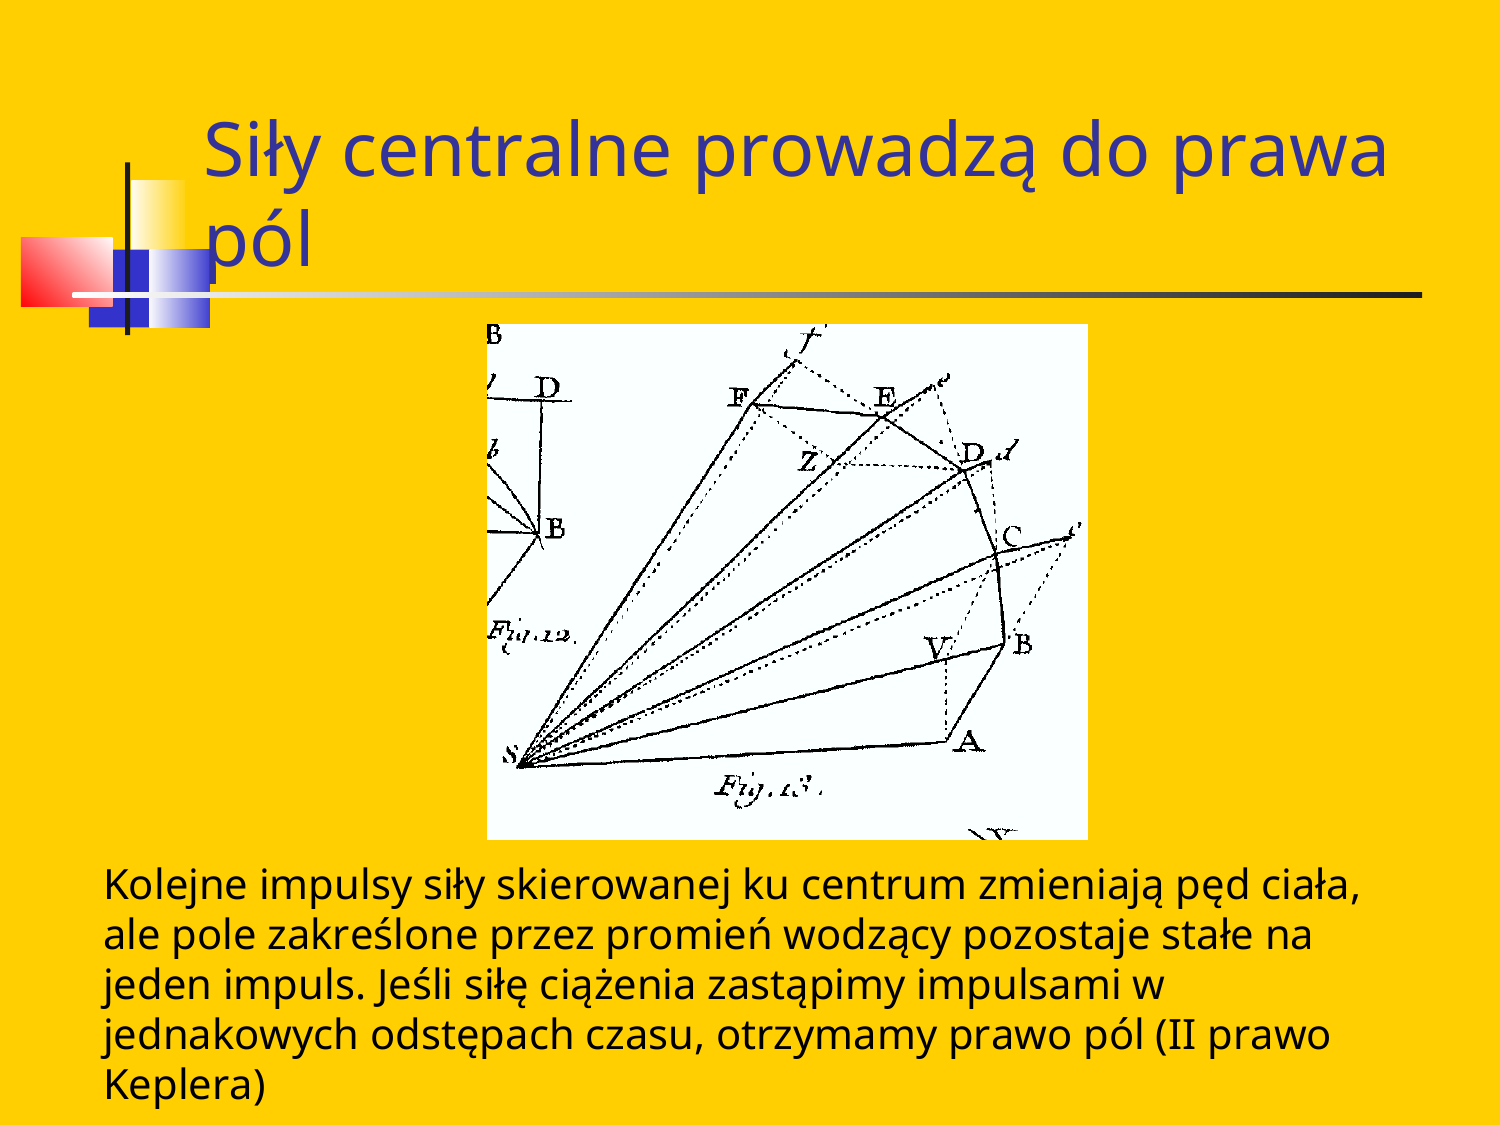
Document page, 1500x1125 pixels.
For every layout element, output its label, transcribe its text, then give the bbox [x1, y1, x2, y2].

picture [487, 324, 1088, 840]
title Siły centralne prowadzą do prawa pól [188, 93, 1468, 289]
text_box Kolejne impulsy siły skierowanej ku centrum zmieniają pęd ciała, ale pole zakreślone przez promień wodzący pozostaje stałe na jeden impuls. Jeśli siłę ciążenia zastąpimy impulsami w jednakowych odstępach czasu, otrzymamy prawo pól (II prawo Keplera) [88, 849, 1418, 1116]
